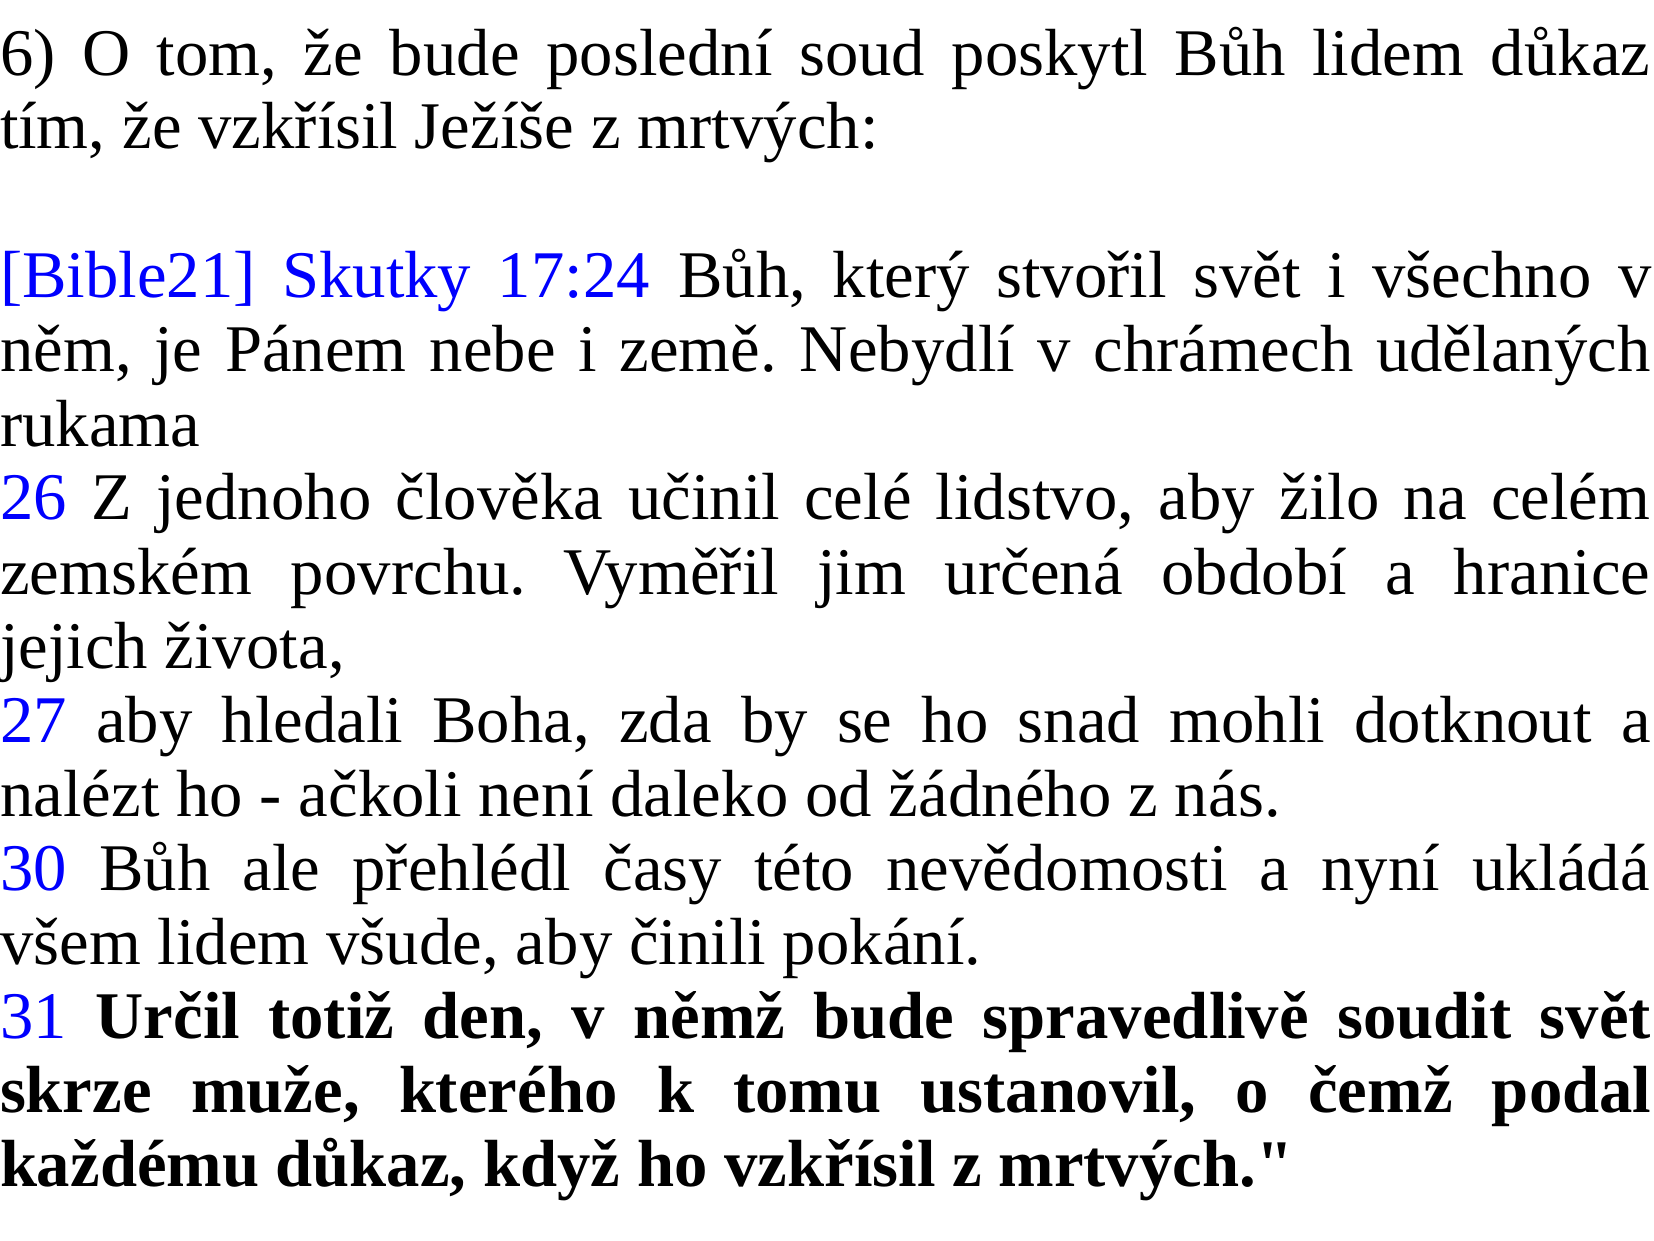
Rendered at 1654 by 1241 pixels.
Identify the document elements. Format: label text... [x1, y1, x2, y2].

subtitle 6) O tom, že bude poslední soud poskytl Bůh lidem důkaz tím, že vzkřísil Ježíše z mrtvých: [Bible21] Skutky 17:24 Bůh, který stvořil svět i všechno v něm, je Pánem nebe i země. Nebydlí v chrámech udělaných rukama 26 Z jednoho člověka učinil celé lidstvo, aby žilo na celém zemském povrchu. Vyměřil jim určená období a hranice jejich života, 27 aby hledali Boha, zda by se ho snad mohli dotknout a nalézt ho - ačkoli není daleko od žádného z nás. 30 Bůh ale přehlédl časy této nevědomosti a nyní ukládá všem lidem všude, aby činili pokání. 31 Určil totiž den, v němž bude spravedlivě soudit svět skrze muže, kterého k tomu ustanovil, o čemž podal každému důkaz, když ho vzkřísil z mrtvých." [0, 0, 1654, 1241]
